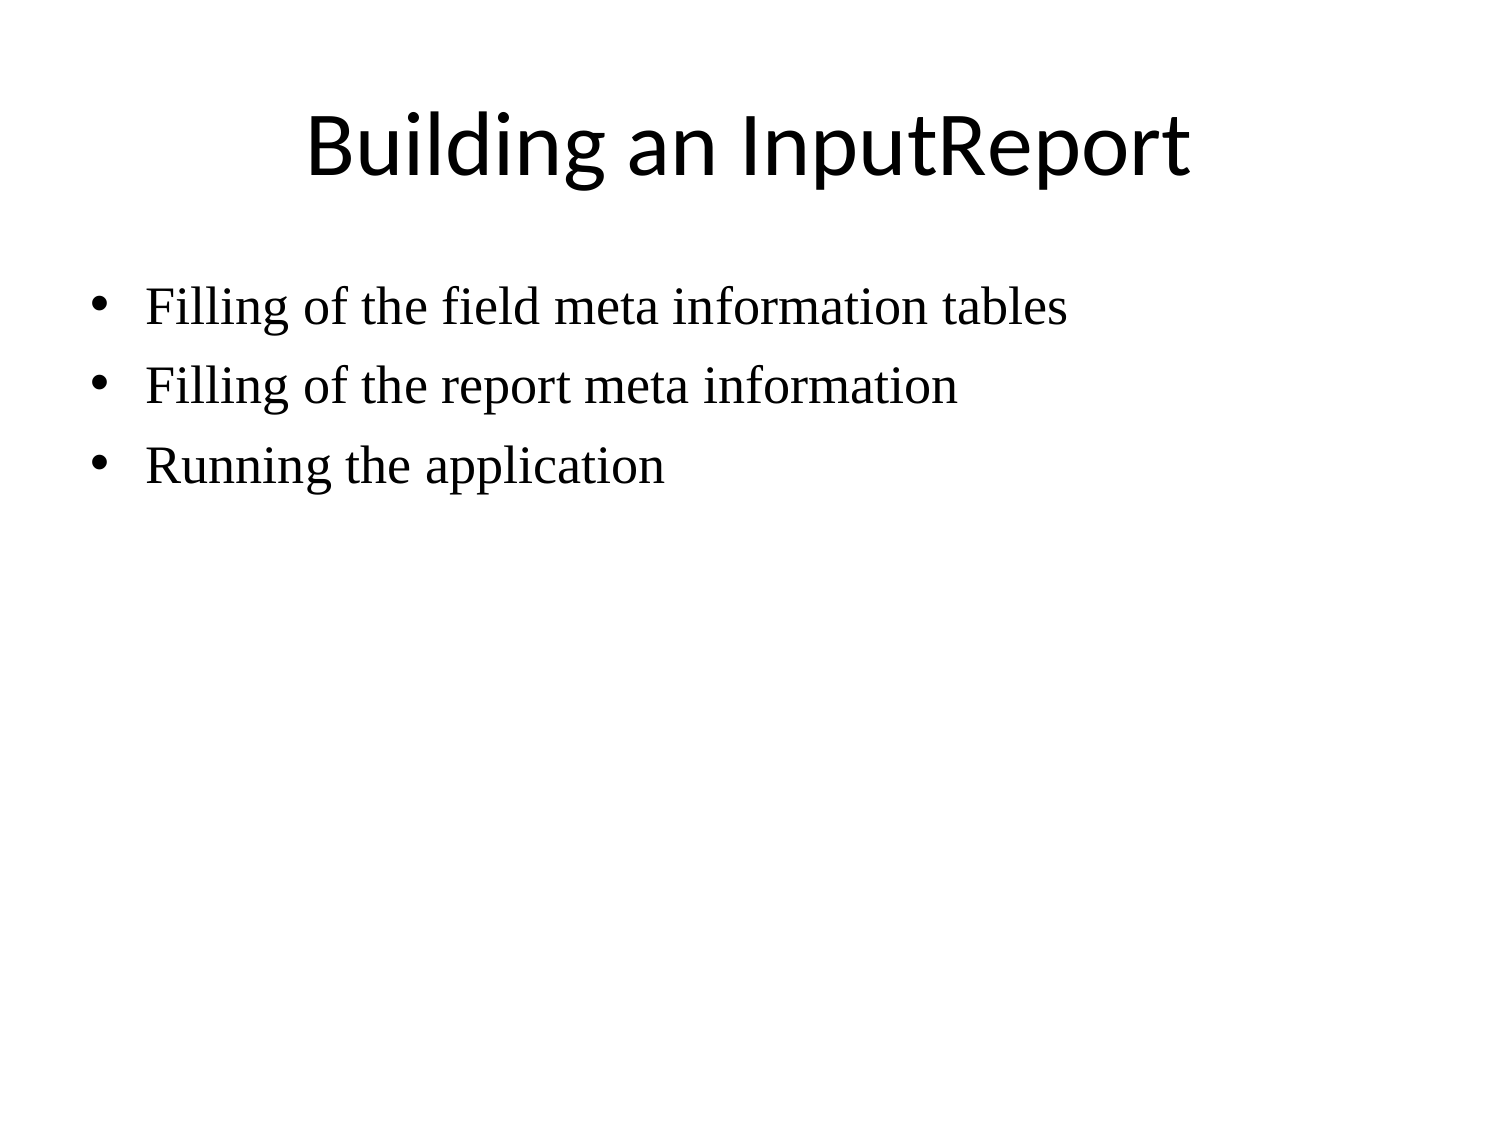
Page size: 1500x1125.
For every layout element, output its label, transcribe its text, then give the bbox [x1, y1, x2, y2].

text_box Building an InputReport [75, 45, 1426, 233]
text_box Filling of the field meta information tables Filling of the report meta information Running the application [75, 262, 1426, 1005]
